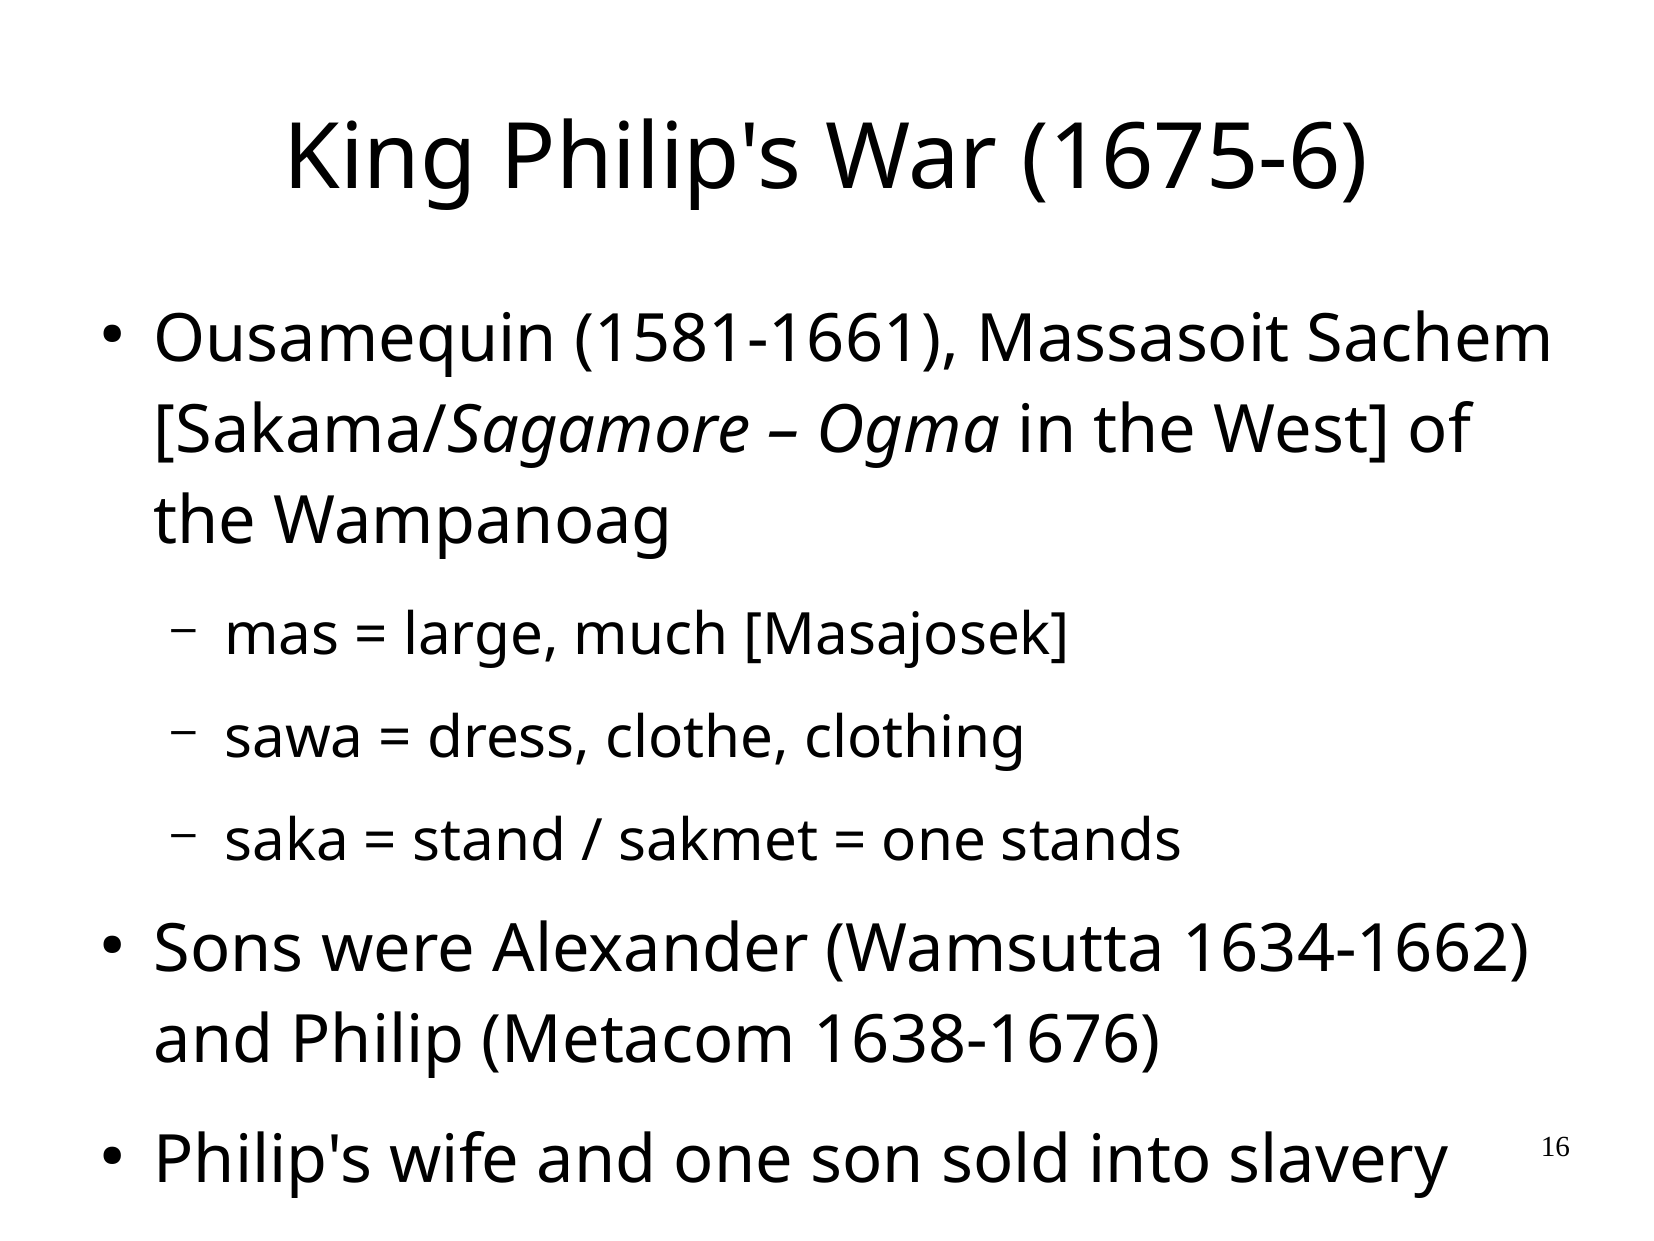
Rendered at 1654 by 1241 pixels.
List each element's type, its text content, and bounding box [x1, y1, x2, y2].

title King Philip's War (1675-6) [82, 49, 1571, 257]
list Ousamequin (1581-1661), Massasoit Sachem [Sakama/Sagamore – Ogma in the West] of the Wampanoag mas = large, much [Masajosek] sawa = dress, clothe, clothing saka = stand / sakmet = one stands Sons were Alexander (Wamsutta 1634-1662) and Philip (Metacom 1638-1676) Philip's wife and one son sold into slavery [82, 290, 1571, 1118]
